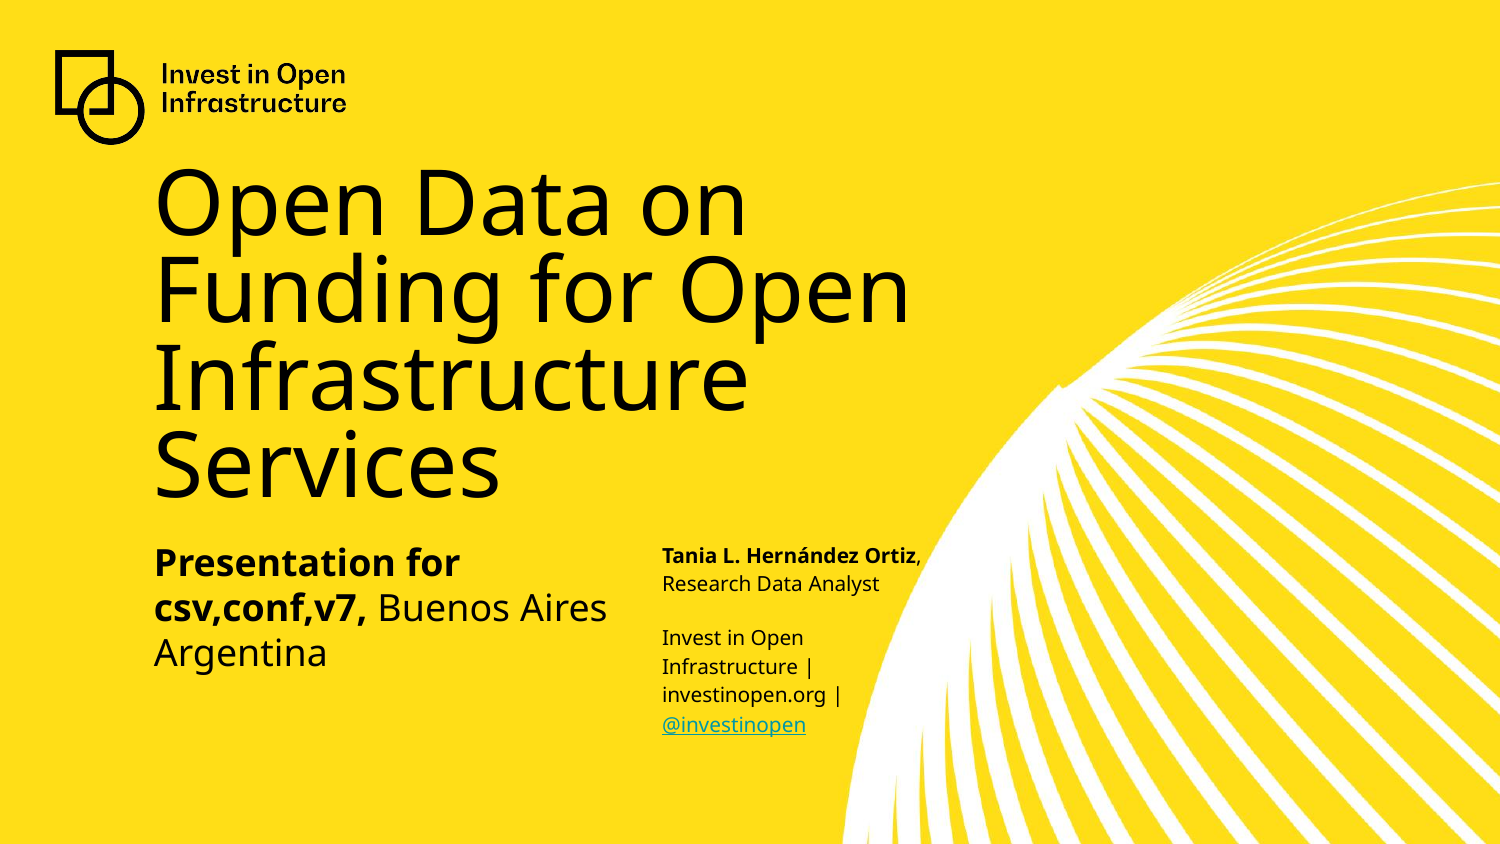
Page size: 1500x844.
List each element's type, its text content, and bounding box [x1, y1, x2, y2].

title Open Data on Funding for Open Infrastructure Services [138, 150, 1051, 475]
picture [0, 0, 1500, 844]
subtitle Tania L. Hernández Ortiz, Research Data Analyst Invest in Open Infrastructure | investinopen.org | @investinopen [647, 523, 937, 772]
text_box Presentation for csv,conf,v7, Buenos Aires Argentina [138, 523, 631, 689]
